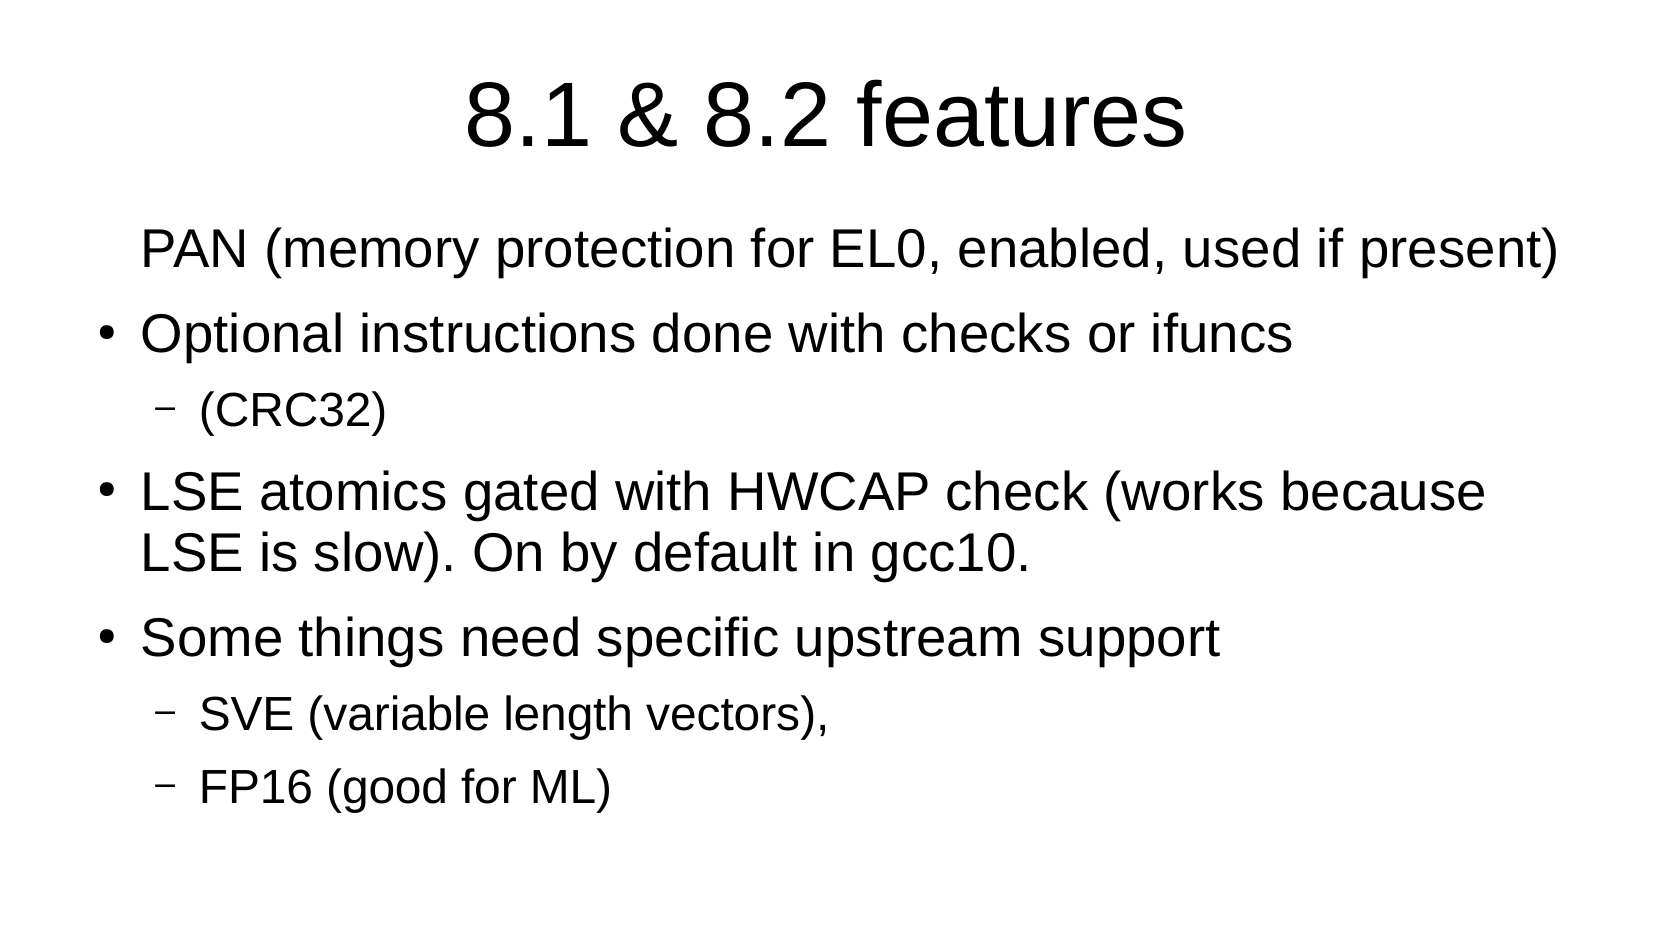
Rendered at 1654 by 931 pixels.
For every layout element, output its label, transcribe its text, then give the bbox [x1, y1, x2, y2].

title 8.1 & 8.2 features [82, 37, 1571, 193]
list PAN (memory protection for EL0, enabled, used if present) Optional instructions done with checks or ifuncs (CRC32) LSE atomics gated with HWCAP check (works because LSE is slow). On by default in gcc10. Some things need specific upstream support SVE (variable length vectors), FP16 (good for ML) [82, 217, 1571, 827]
